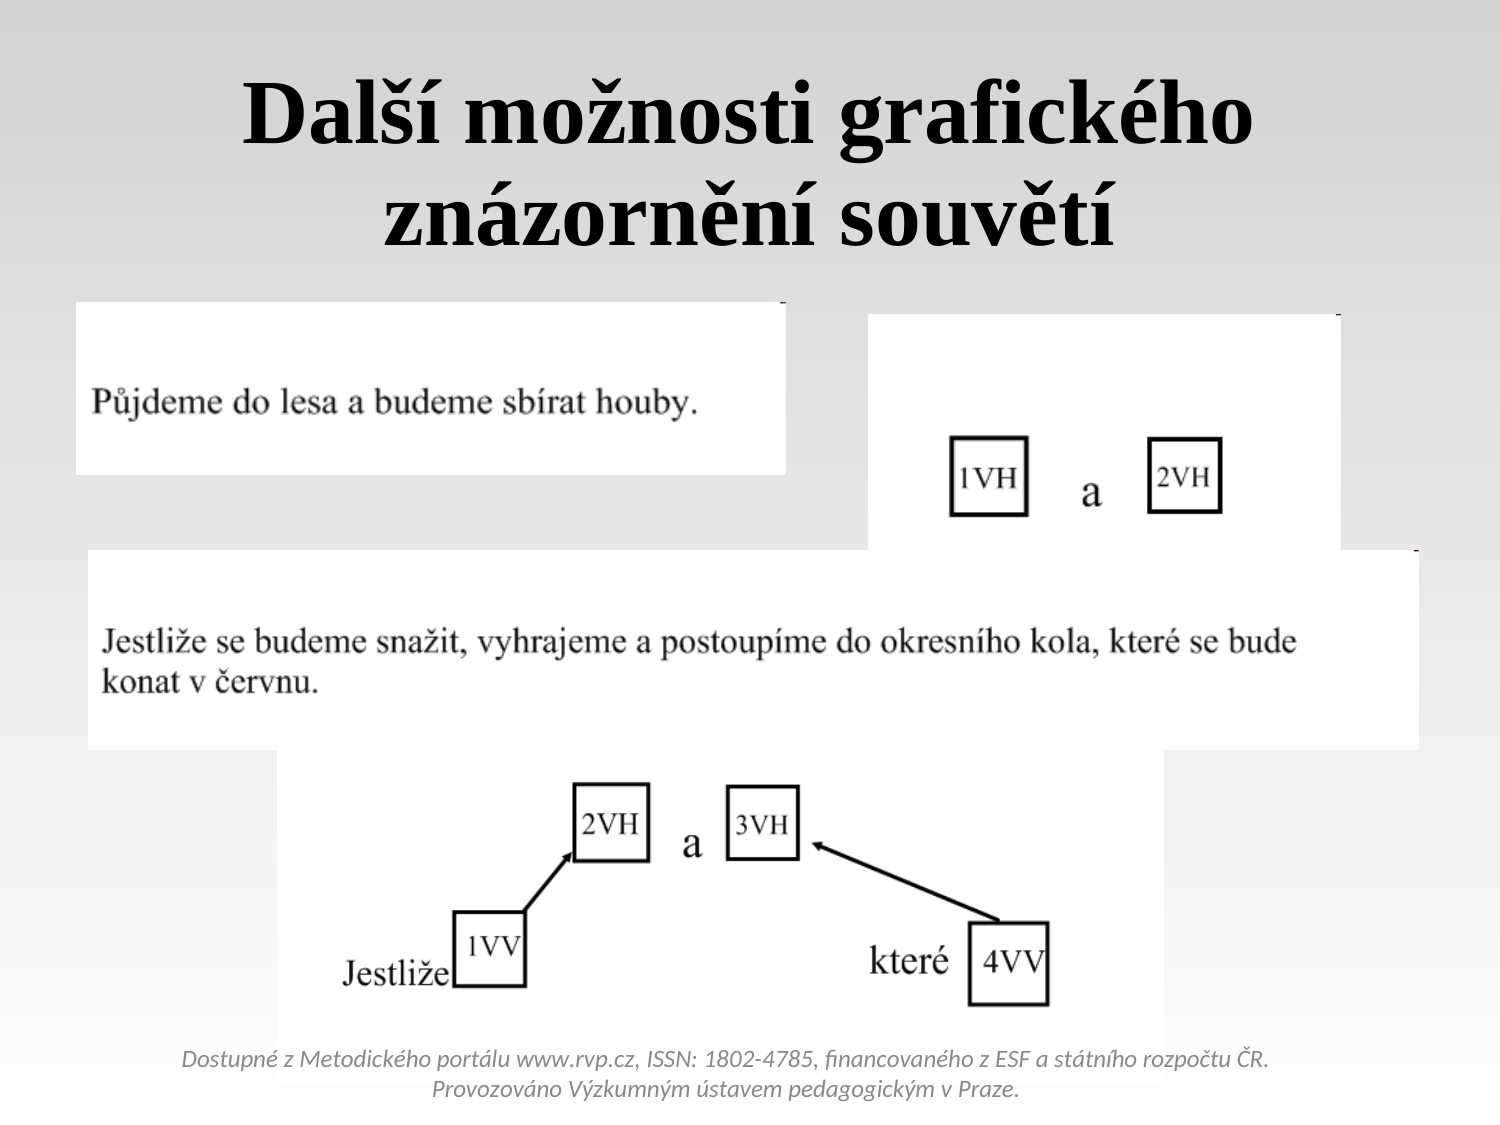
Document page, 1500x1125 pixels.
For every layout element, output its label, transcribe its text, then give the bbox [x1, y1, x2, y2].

picture [76, 302, 786, 475]
text_box Dostupné z Metodického portálu www.rvp.cz, ISSN: 1802-4785, financovaného z ESF a státního rozpočtu ČR. Provozováno Výzkumným ústavem pedagogickým v Praze. [105, 1042, 1348, 1103]
title Další možnosti grafického znázornění souvětí [112, 42, 1388, 284]
picture [88, 314, 1419, 1042]
